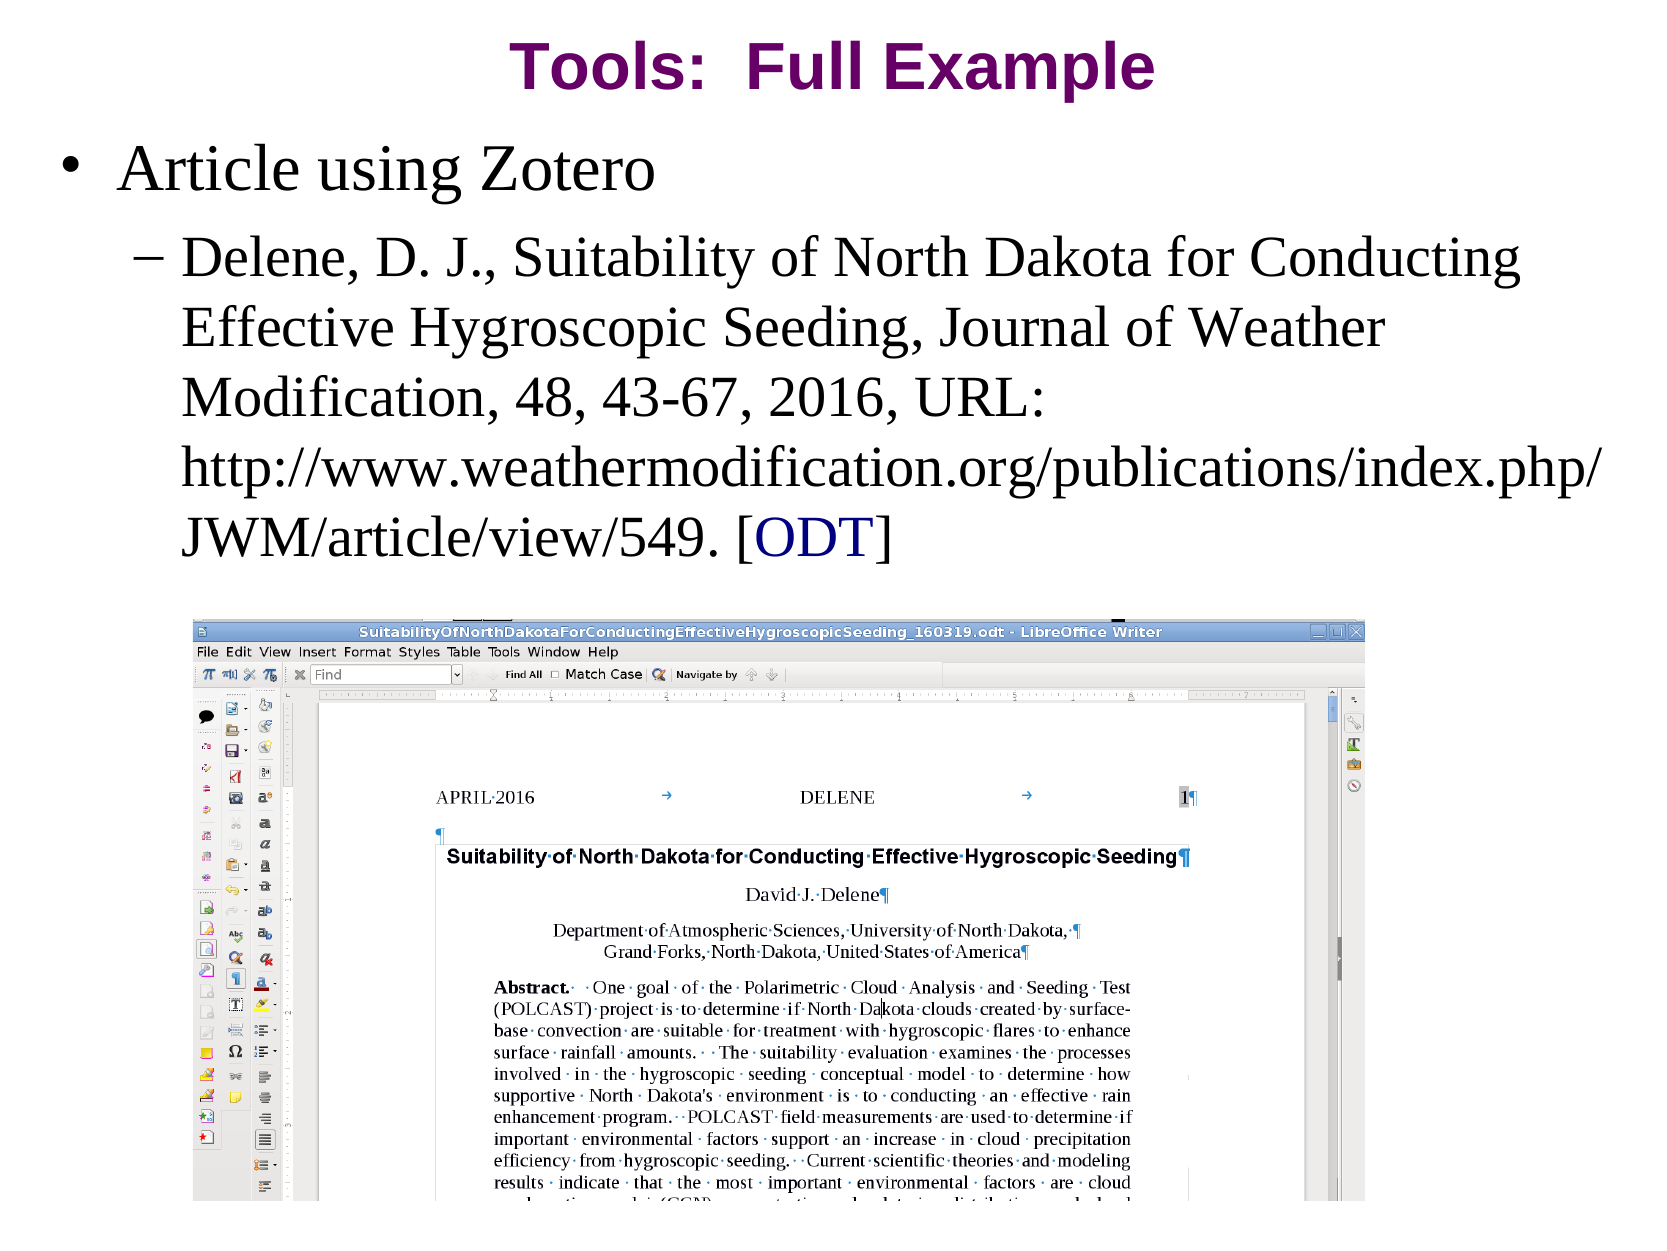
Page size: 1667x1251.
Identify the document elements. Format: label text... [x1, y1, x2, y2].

list Article using Zotero Delene, D. J., Suitability of North Dakota for Conducting Effective Hygroscopic Seeding, Journal of Weather Modification, 48, 43-67, 2016, URL: http://www.weathermodification.org/publications/index.php/JWM/article/view/549. [ODT] [45, 116, 1636, 1202]
title Tools: Full Example [0, 5, 1667, 121]
picture [192, 619, 1366, 1201]
